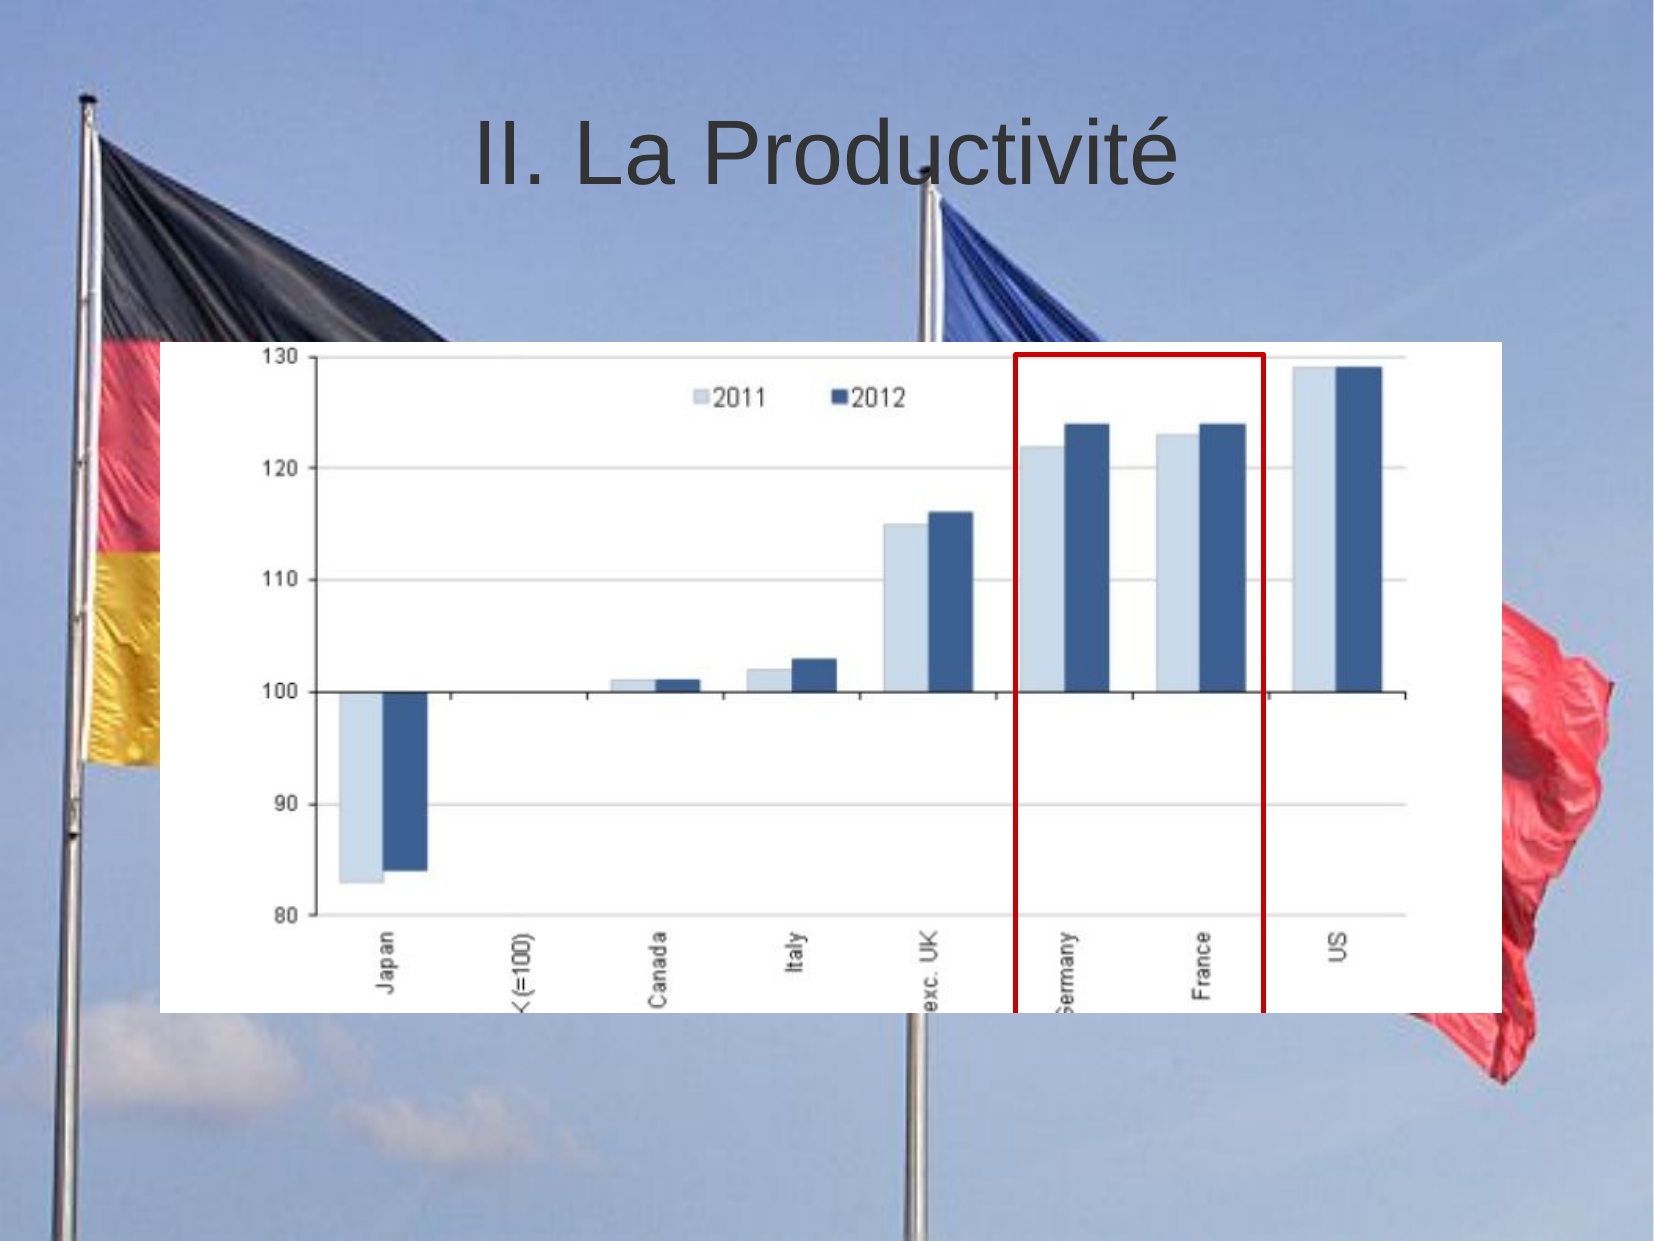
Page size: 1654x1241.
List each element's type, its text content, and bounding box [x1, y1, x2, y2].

picture [0, 0, 1654, 1241]
title II. La Productivité [82, 49, 1571, 257]
